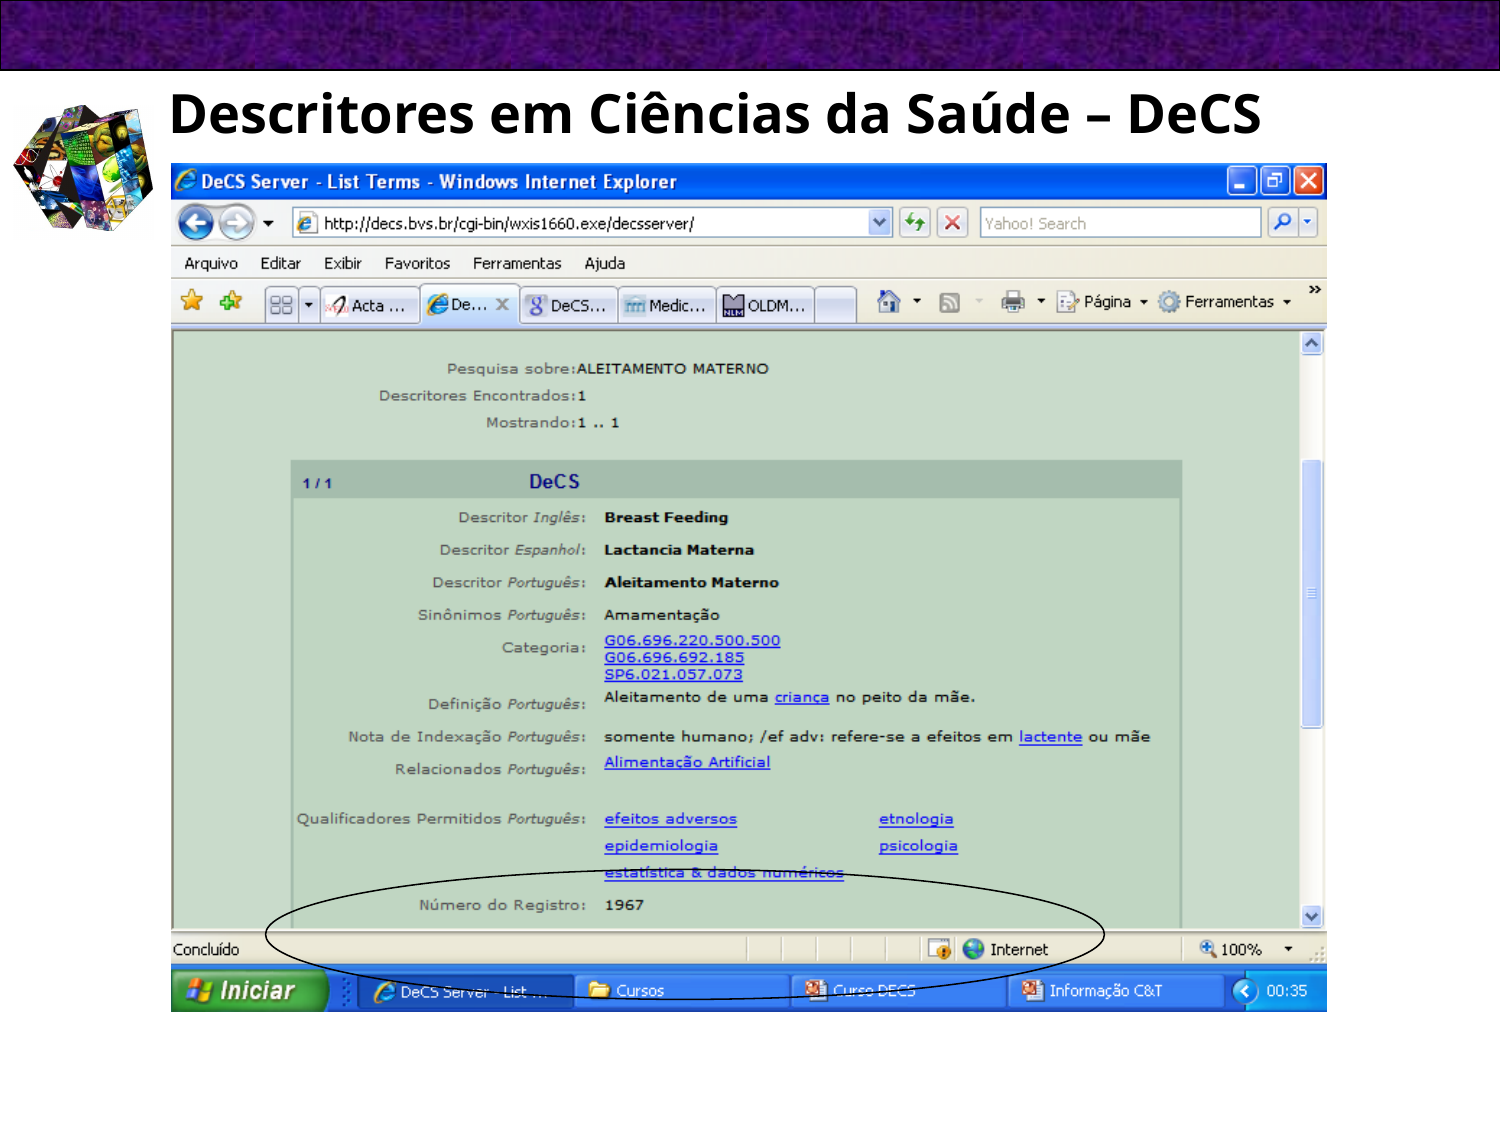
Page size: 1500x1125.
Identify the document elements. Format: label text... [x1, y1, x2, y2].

picture [171, 163, 1327, 1012]
picture [1, 1, 1499, 69]
text_box Descritores em Ciências da Saúde – DeCS [153, 71, 1489, 152]
